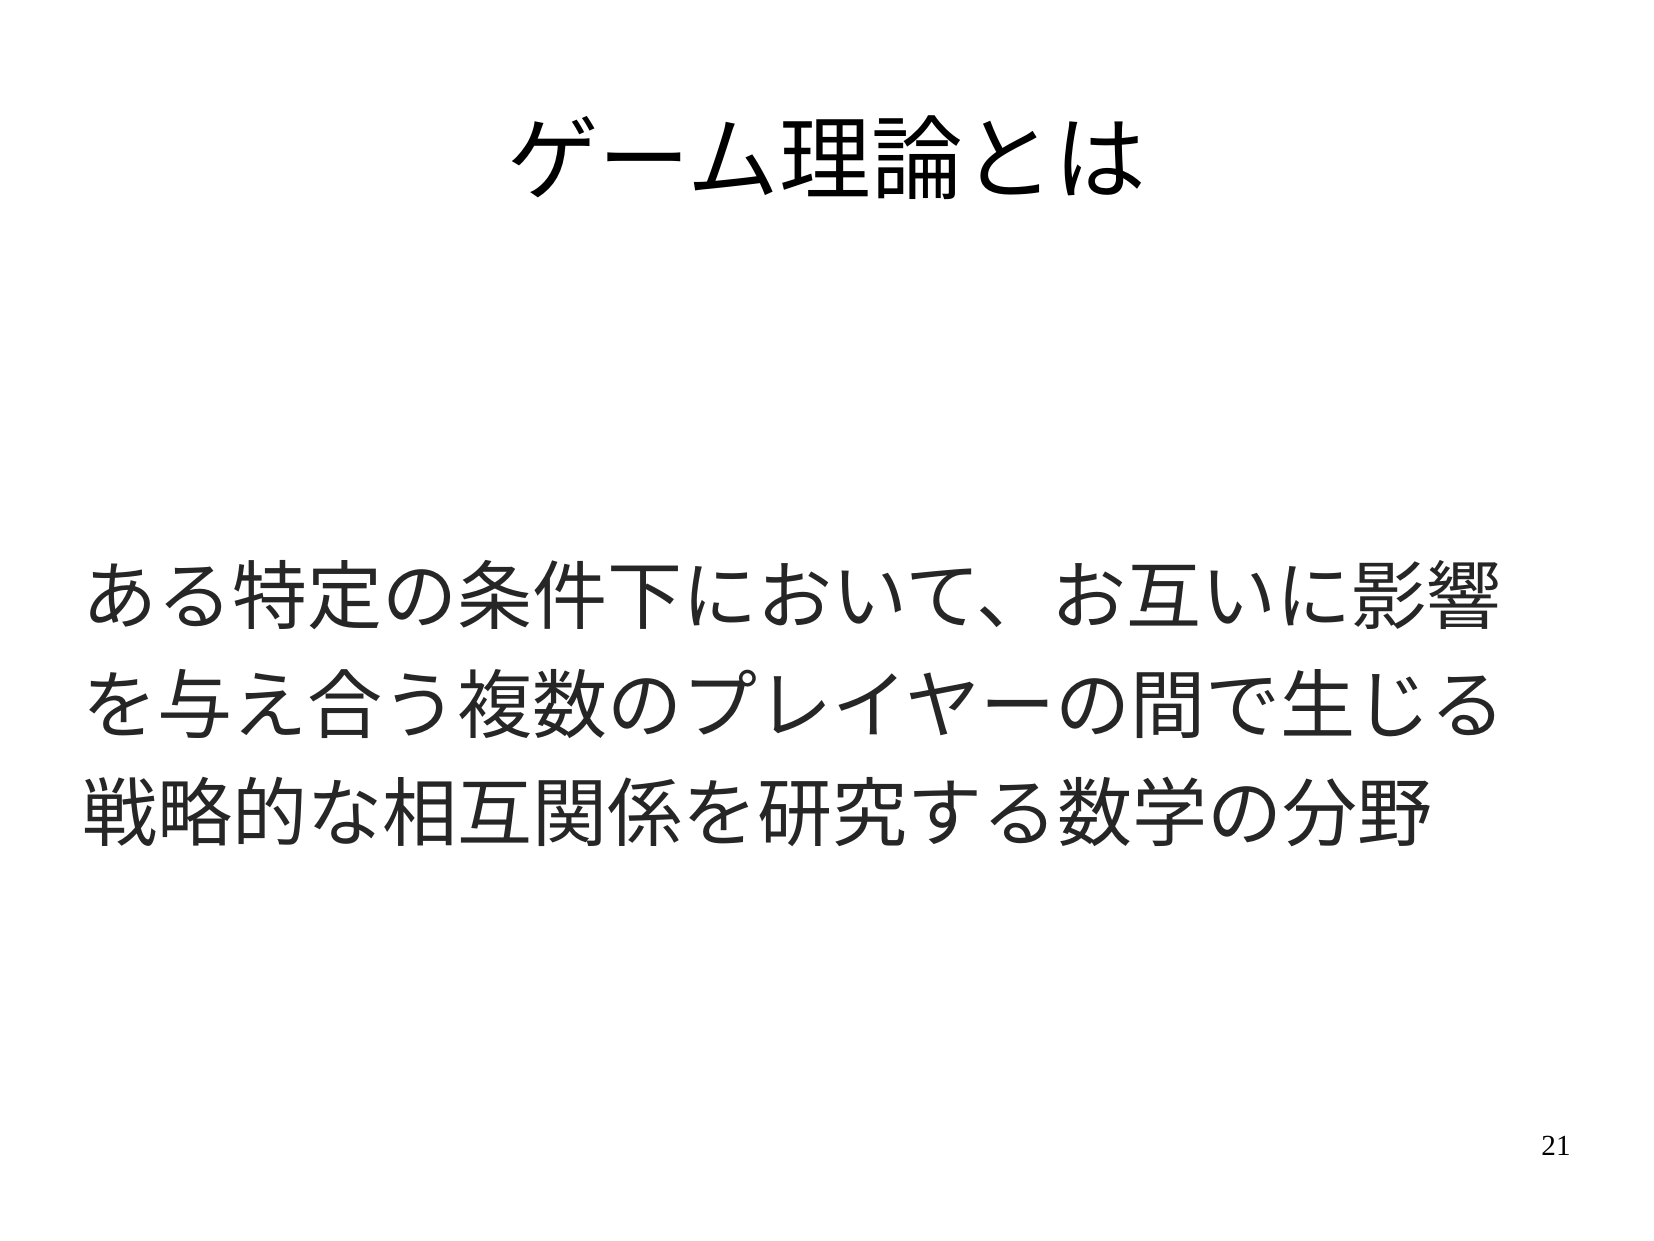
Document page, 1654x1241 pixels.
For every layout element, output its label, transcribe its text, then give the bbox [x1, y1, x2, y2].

subtitle ある特定の条件下において、お互いに影響を与え合う複数のプレイヤーの間で生じる戦略的な相互関係を研究する数学の分野 [82, 297, 1571, 1102]
title ゲーム理論とは [82, 49, 1571, 257]
